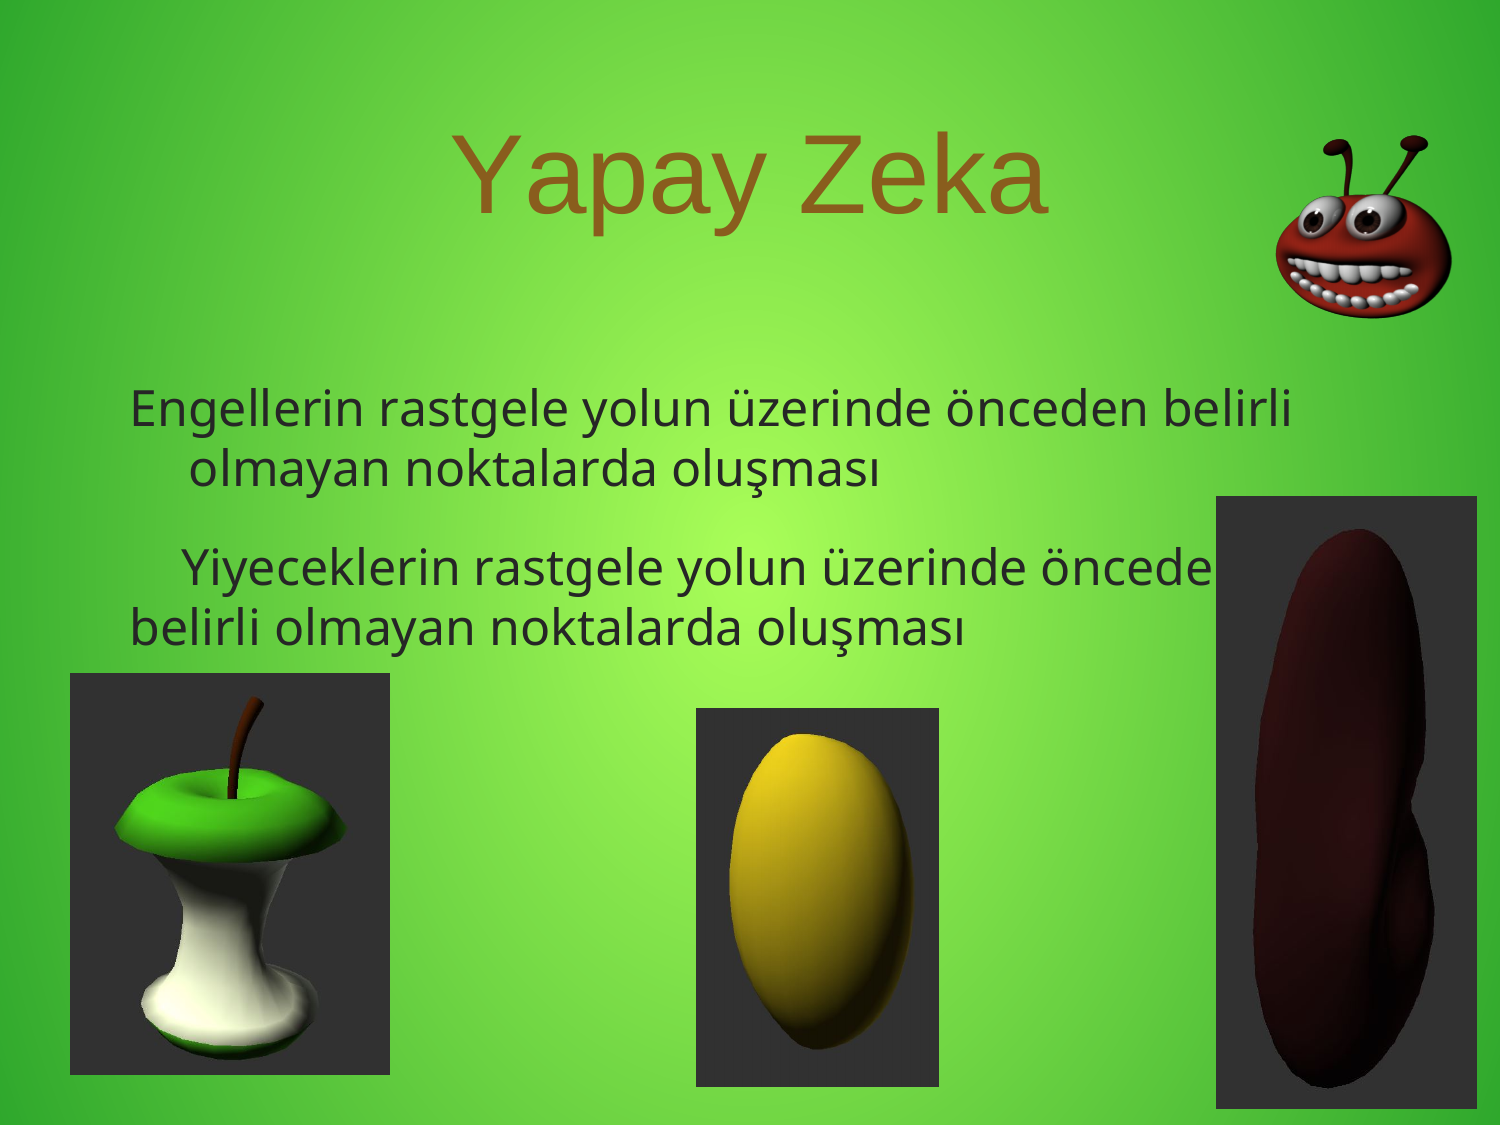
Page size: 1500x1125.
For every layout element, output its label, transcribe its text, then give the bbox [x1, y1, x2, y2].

text_box Yapay Zeka [113, 93, 1386, 267]
picture [1216, 496, 1477, 1109]
picture [70, 673, 390, 1075]
picture [696, 708, 939, 1087]
text_box Engellerin rastgele yolun üzerinde önceden belirli olmayan noktalarda oluşması Yiyeceklerin rastgele yolun üzerinde önceden belirli olmayan noktalarda oluşması [114, 368, 1386, 1005]
picture [1275, 135, 1453, 319]
